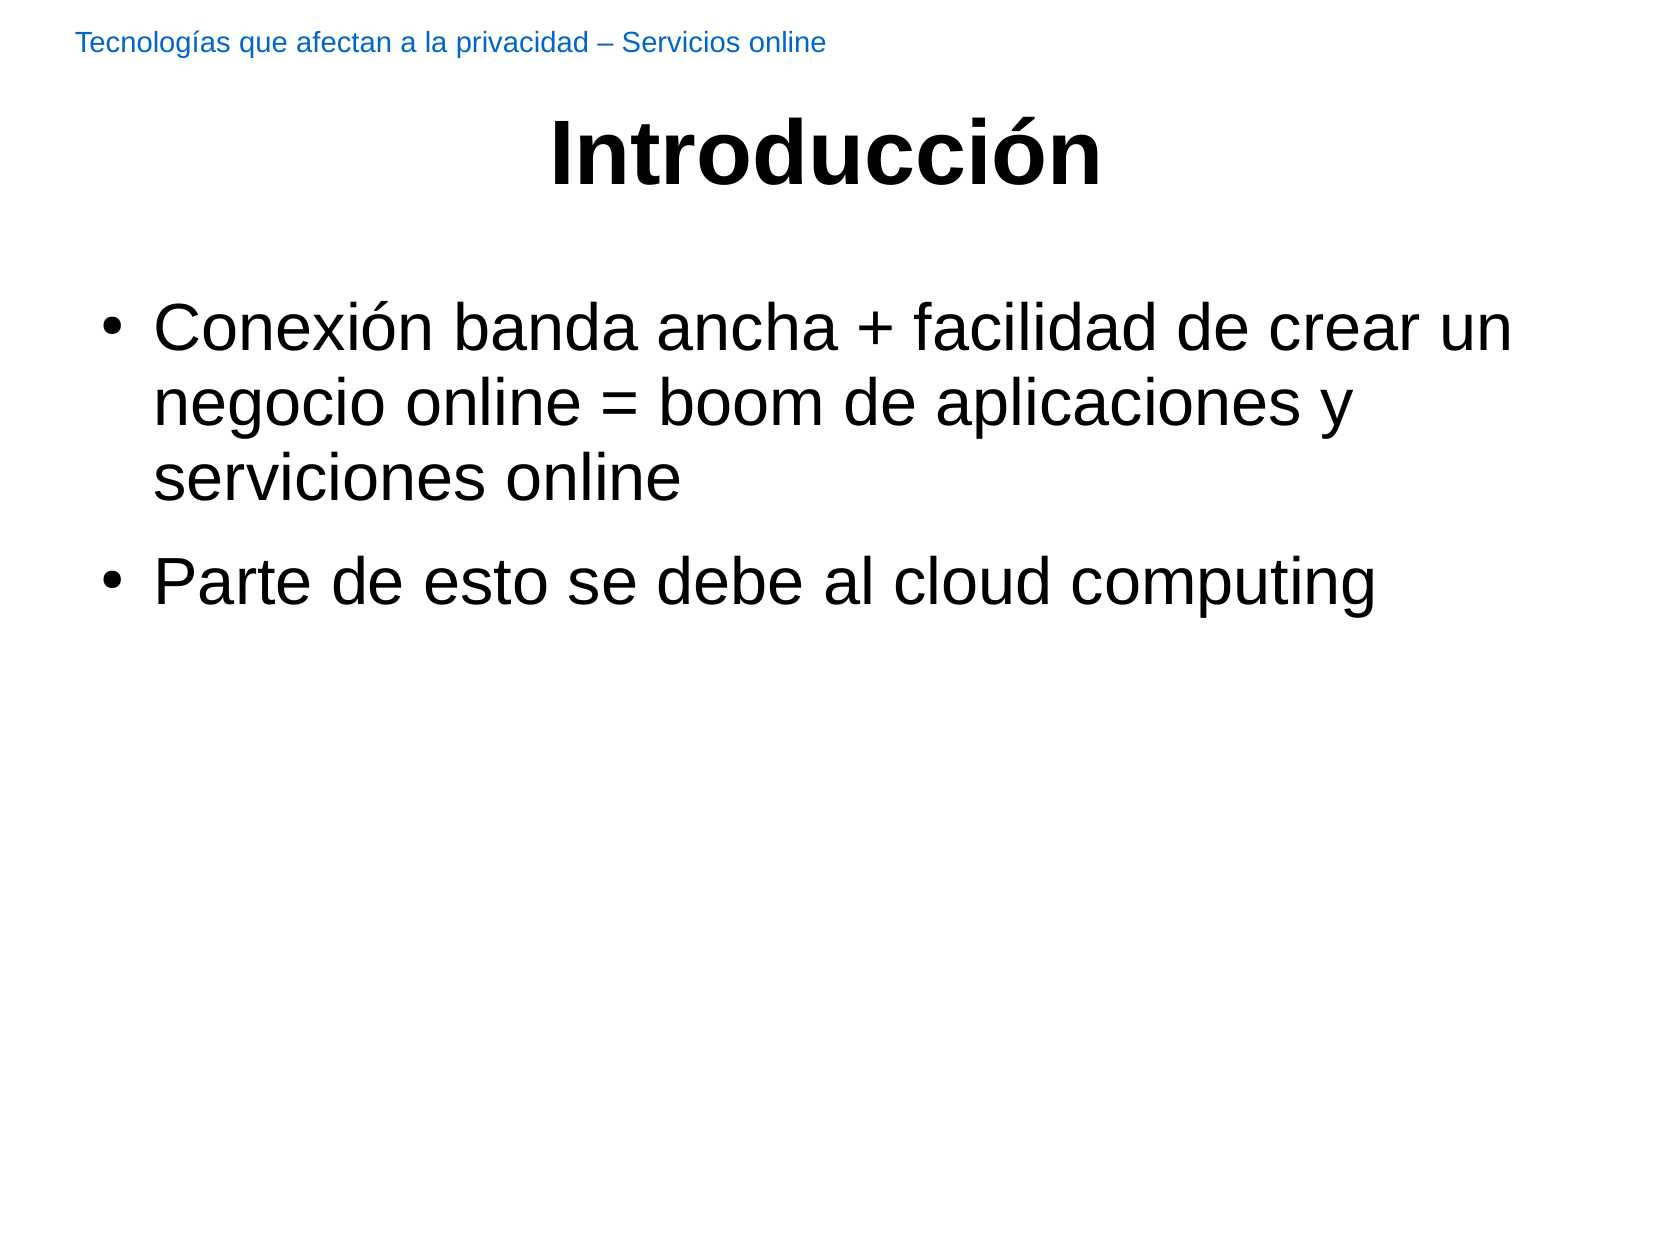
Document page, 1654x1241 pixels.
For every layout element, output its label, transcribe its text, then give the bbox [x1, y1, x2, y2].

text_box Tecnologías que afectan a la privacidad – Servicios online [60, 18, 961, 99]
list Conexión banda ancha + facilidad de crear un negocio online = boom de aplicaciones y serviciones online Parte de esto se debe al cloud computing [82, 290, 1571, 1010]
title Introducción [82, 49, 1571, 257]
